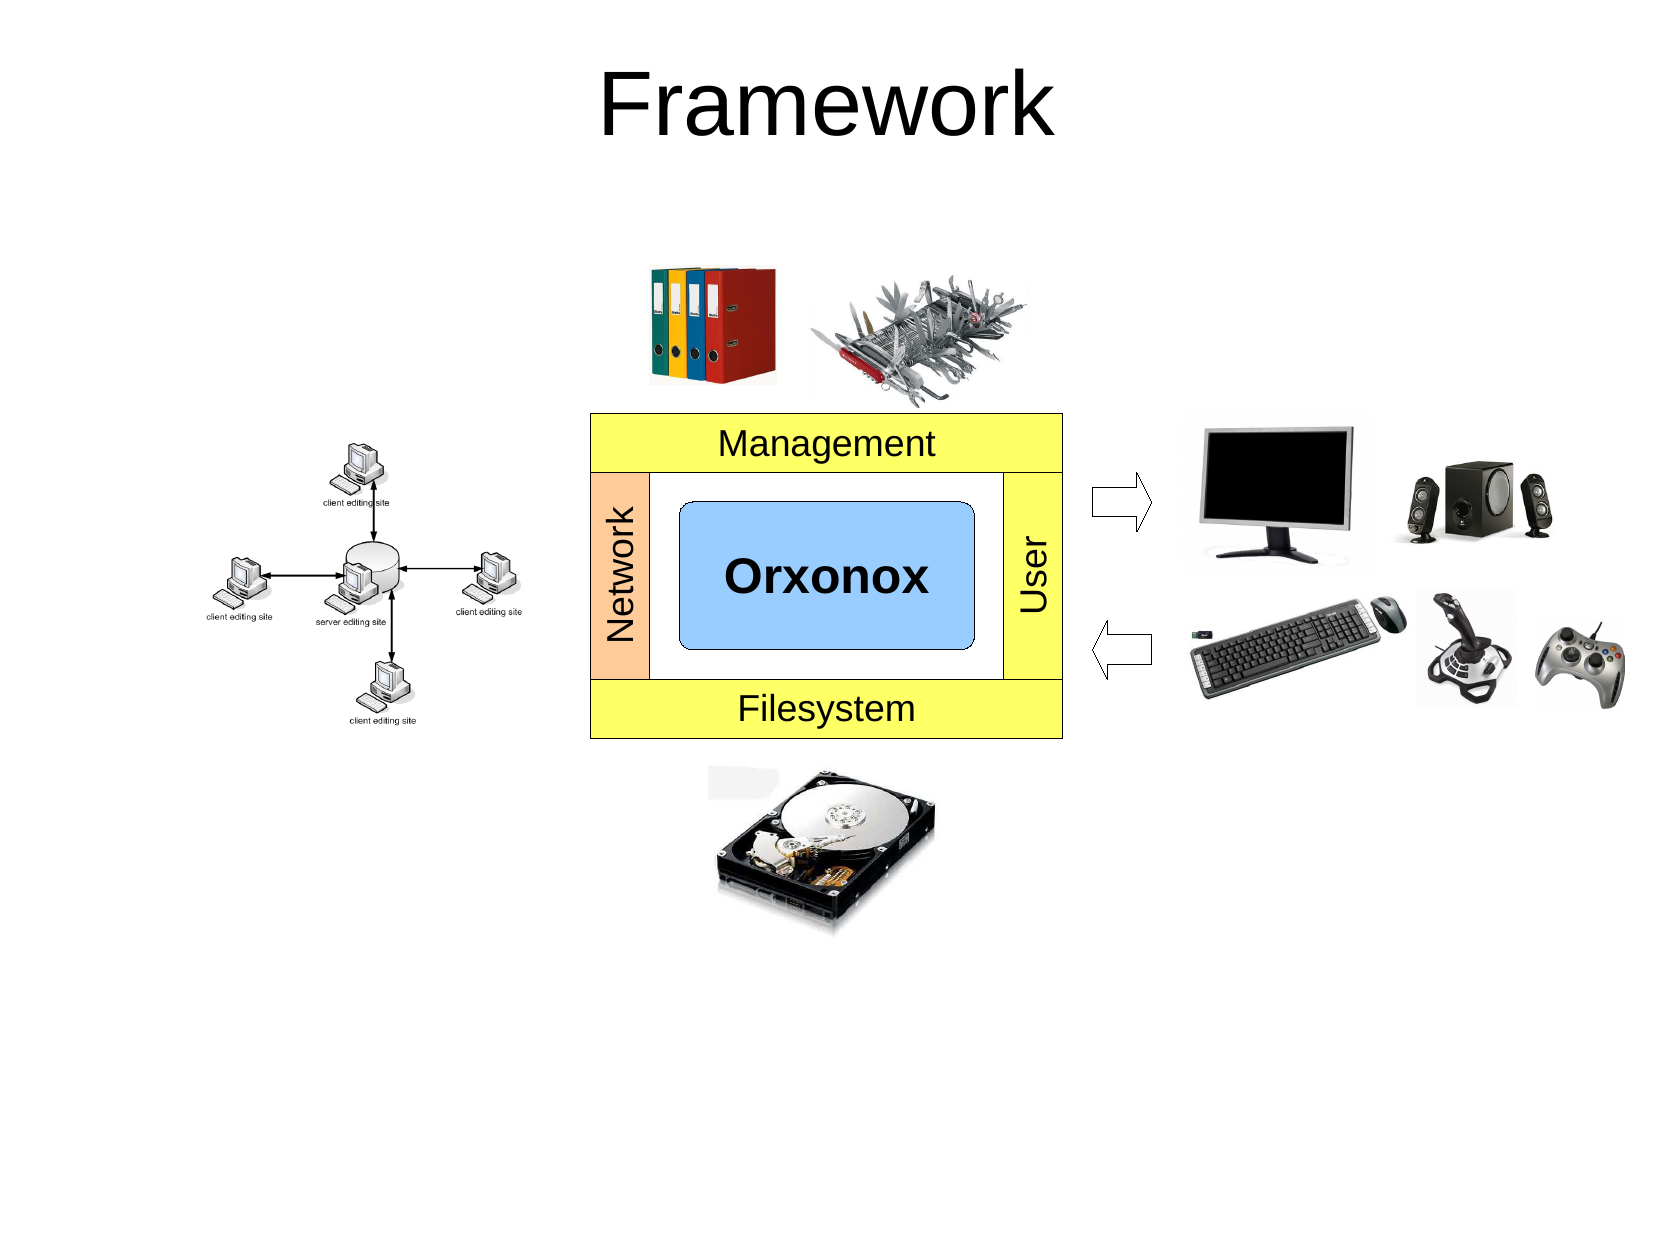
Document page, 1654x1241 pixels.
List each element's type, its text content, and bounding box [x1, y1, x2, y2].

text_box Filesystem [590, 679, 1063, 739]
text_box Management [590, 413, 1063, 473]
picture [1535, 620, 1625, 709]
picture [807, 265, 1034, 411]
picture [206, 442, 522, 726]
title Framework [82, 0, 1571, 208]
text_box [1092, 472, 1152, 532]
text_box User [1003, 472, 1063, 680]
text_box Network [590, 472, 650, 680]
text_box Orxonox [679, 501, 975, 650]
text_box [1092, 620, 1152, 680]
picture [708, 757, 939, 945]
picture [649, 265, 777, 385]
picture [1180, 409, 1565, 739]
